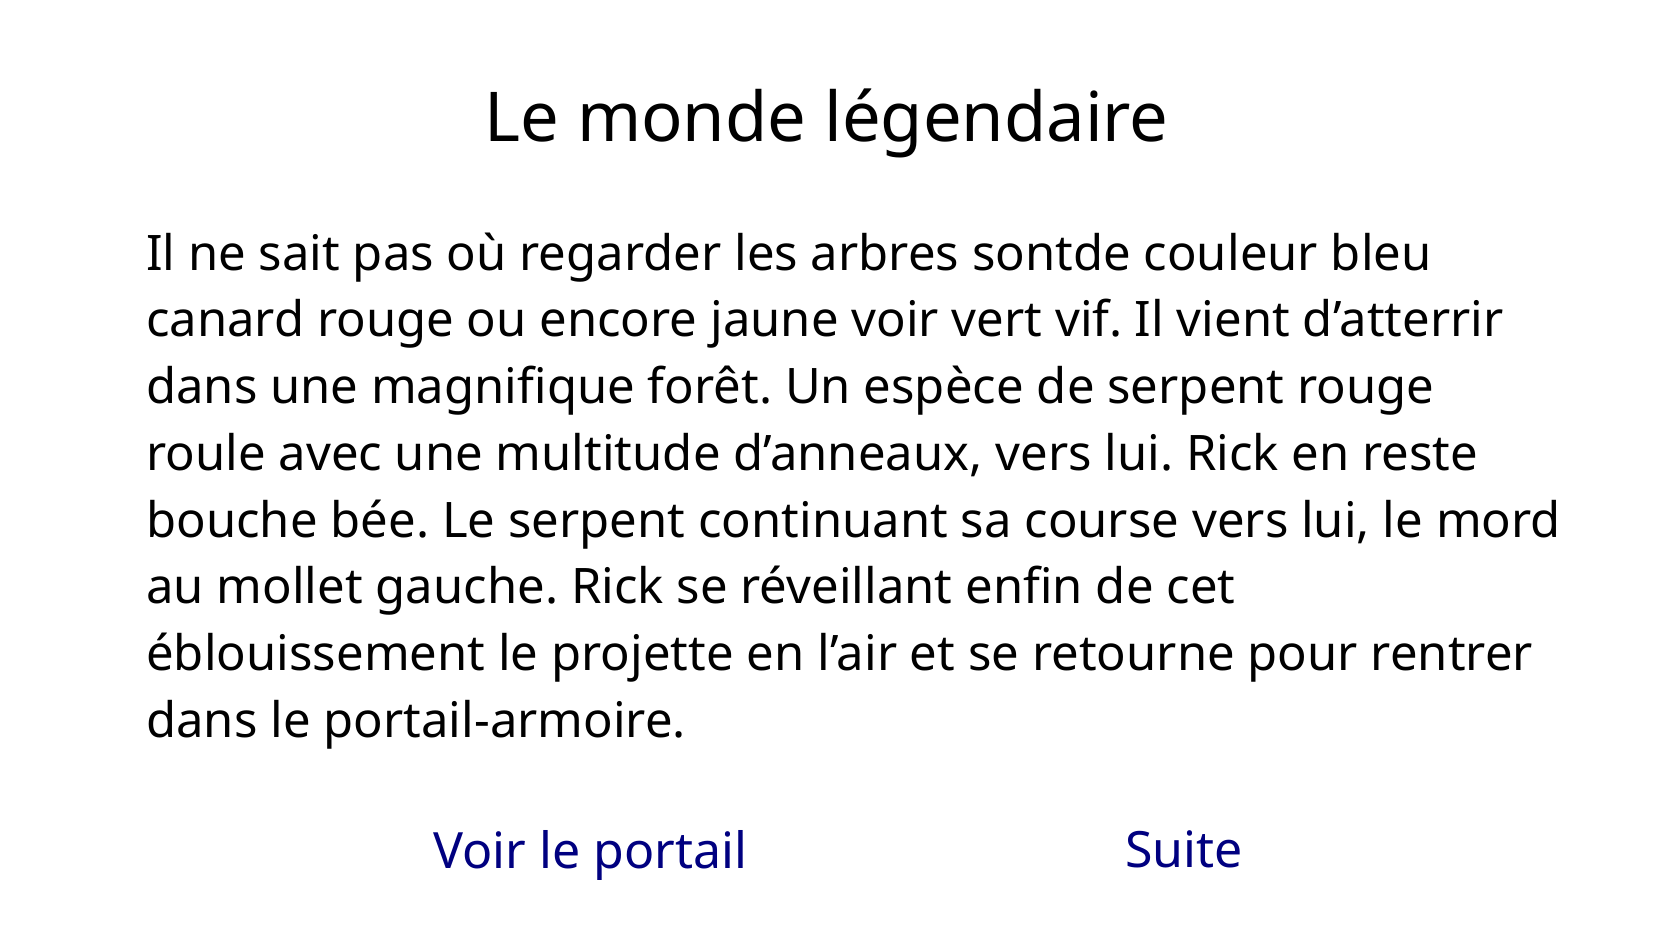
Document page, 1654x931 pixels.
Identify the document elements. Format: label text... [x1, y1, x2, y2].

list Il ne sait pas où regarder les arbres sontde couleur bleu canard rouge ou encore jaune voir vert vif. Il vient d’atterrir dans une magnifique forêt. Un espèce de serpent rouge roule avec une multitude d’anneaux, vers lui. Rick en reste bouche bée. Le serpent continuant sa course vers lui, le mord au mollet gauche. Rick se réveillant enfin de cet éblouissement le projette en l’air et se retourne pour rentrer dans le portail-armoire. [76, 217, 1565, 758]
title Le monde légendaire [82, 37, 1571, 193]
text_box Voir le portail [418, 807, 891, 893]
text_box Suite [1110, 806, 1501, 891]
